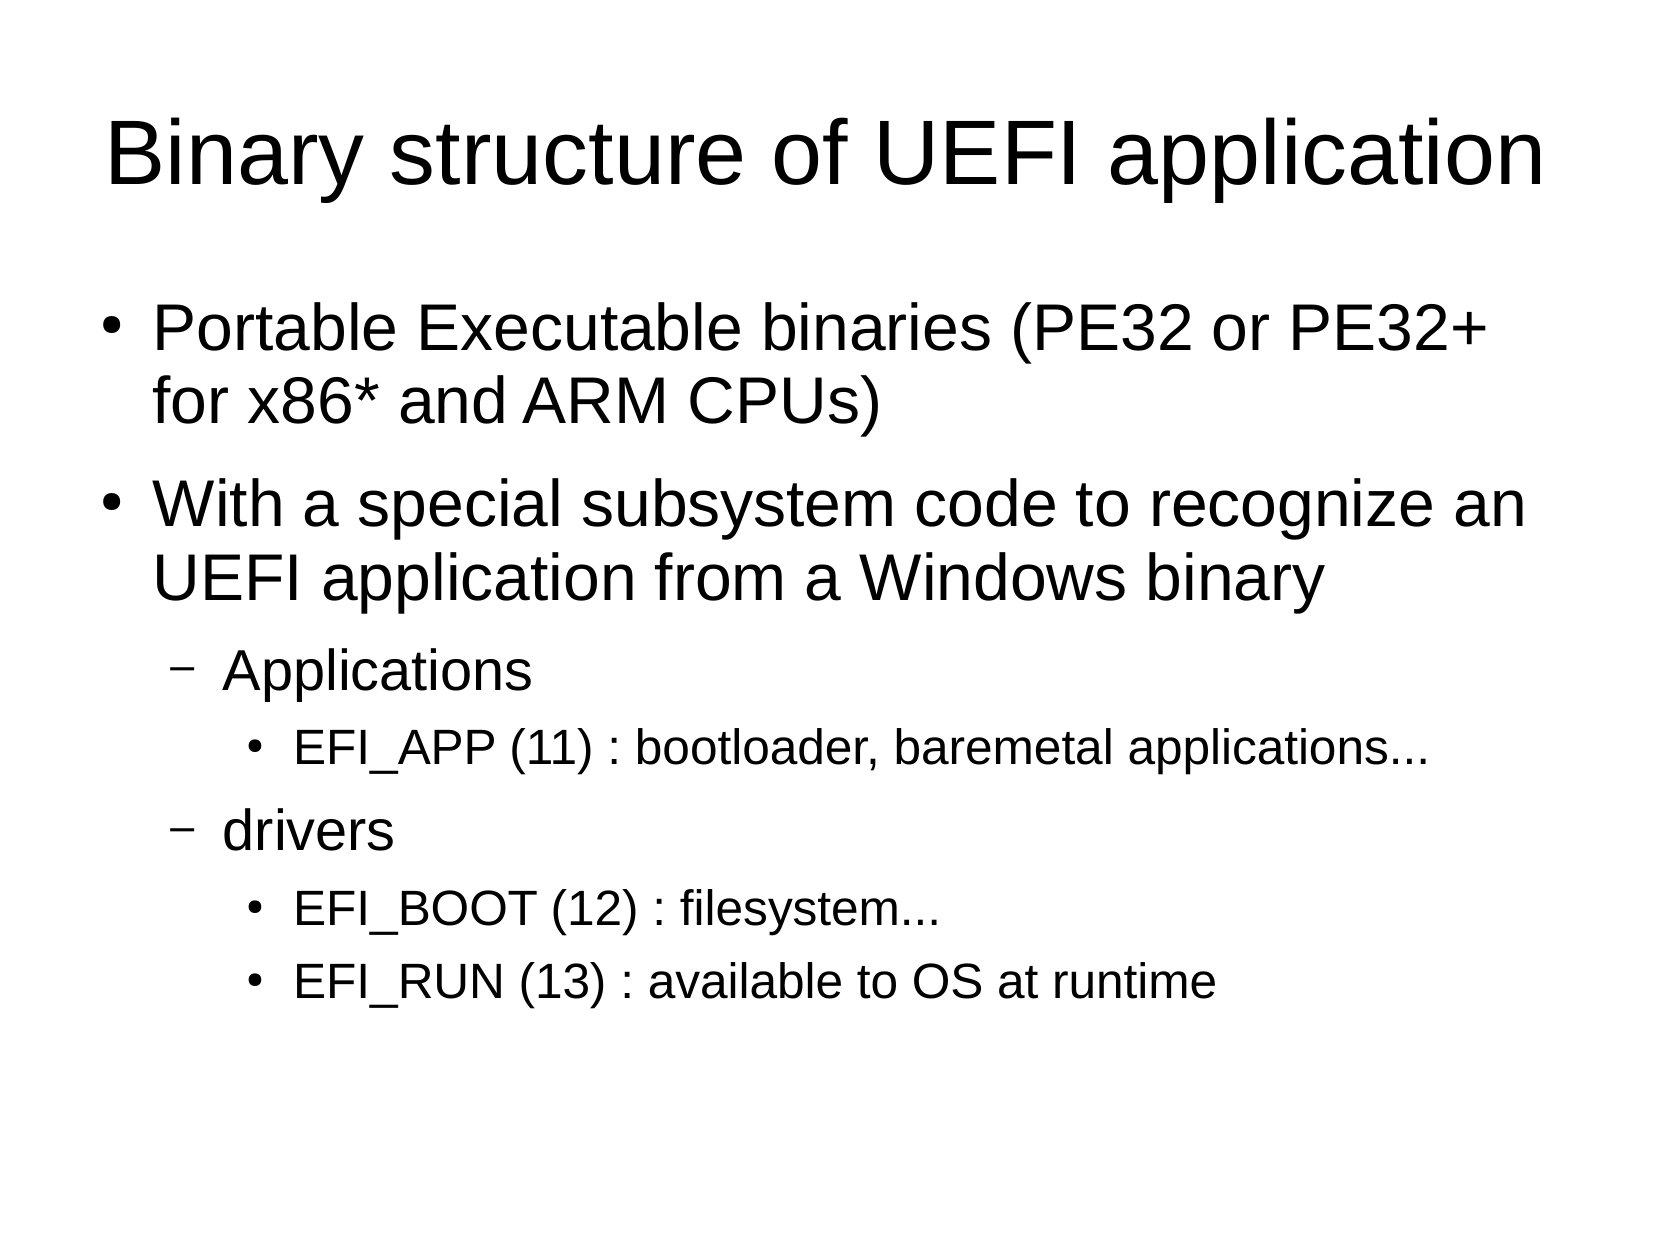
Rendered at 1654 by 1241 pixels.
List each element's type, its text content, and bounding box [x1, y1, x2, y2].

title Binary structure of UEFI application [82, 49, 1571, 257]
list Portable Executable binaries (PE32 or PE32+ for x86* and ARM CPUs) With a special subsystem code to recognize an UEFI application from a Windows binary Applications EFI_APP (11) : bootloader, baremetal applications... drivers EFI_BOOT (12) : filesystem... EFI_RUN (13) : available to OS at runtime [82, 290, 1571, 1010]
